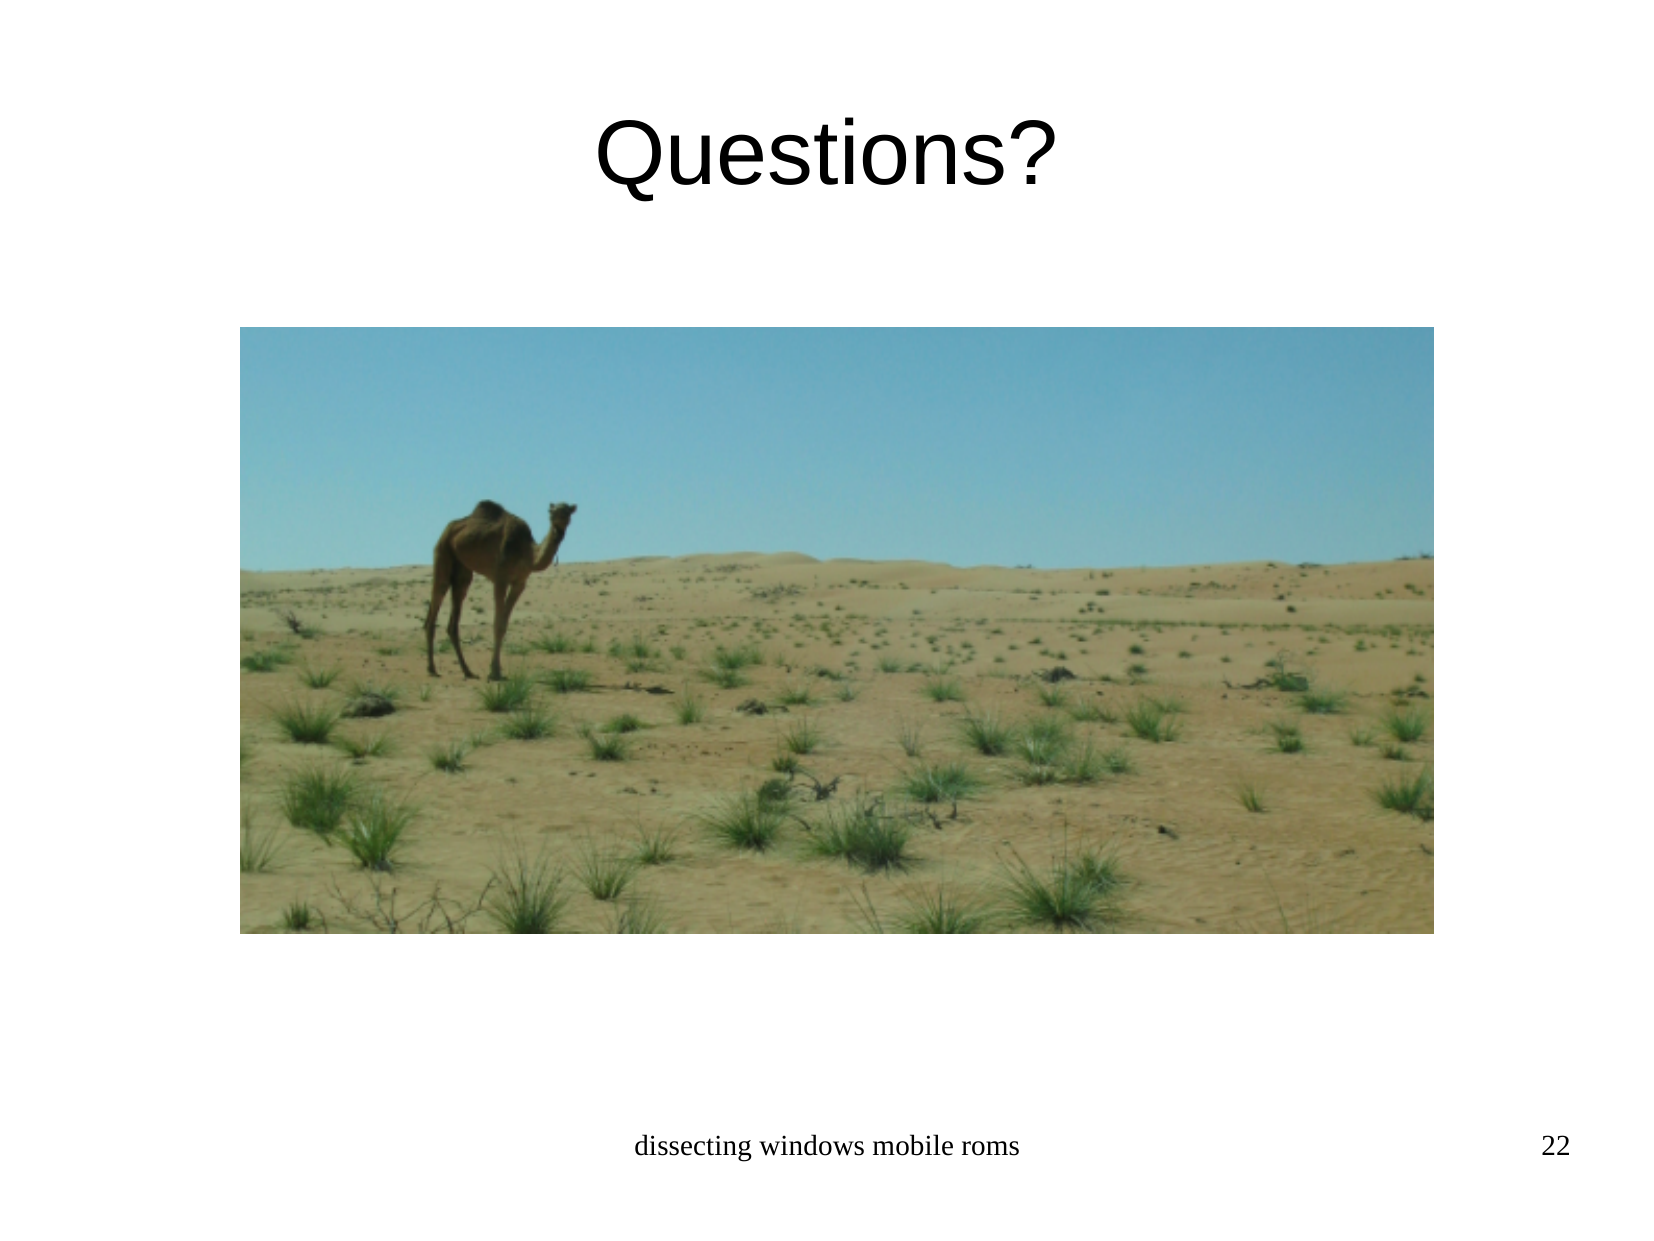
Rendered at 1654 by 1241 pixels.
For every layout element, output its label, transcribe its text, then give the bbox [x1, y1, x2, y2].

title Questions? [82, 49, 1571, 257]
picture [240, 327, 1434, 934]
